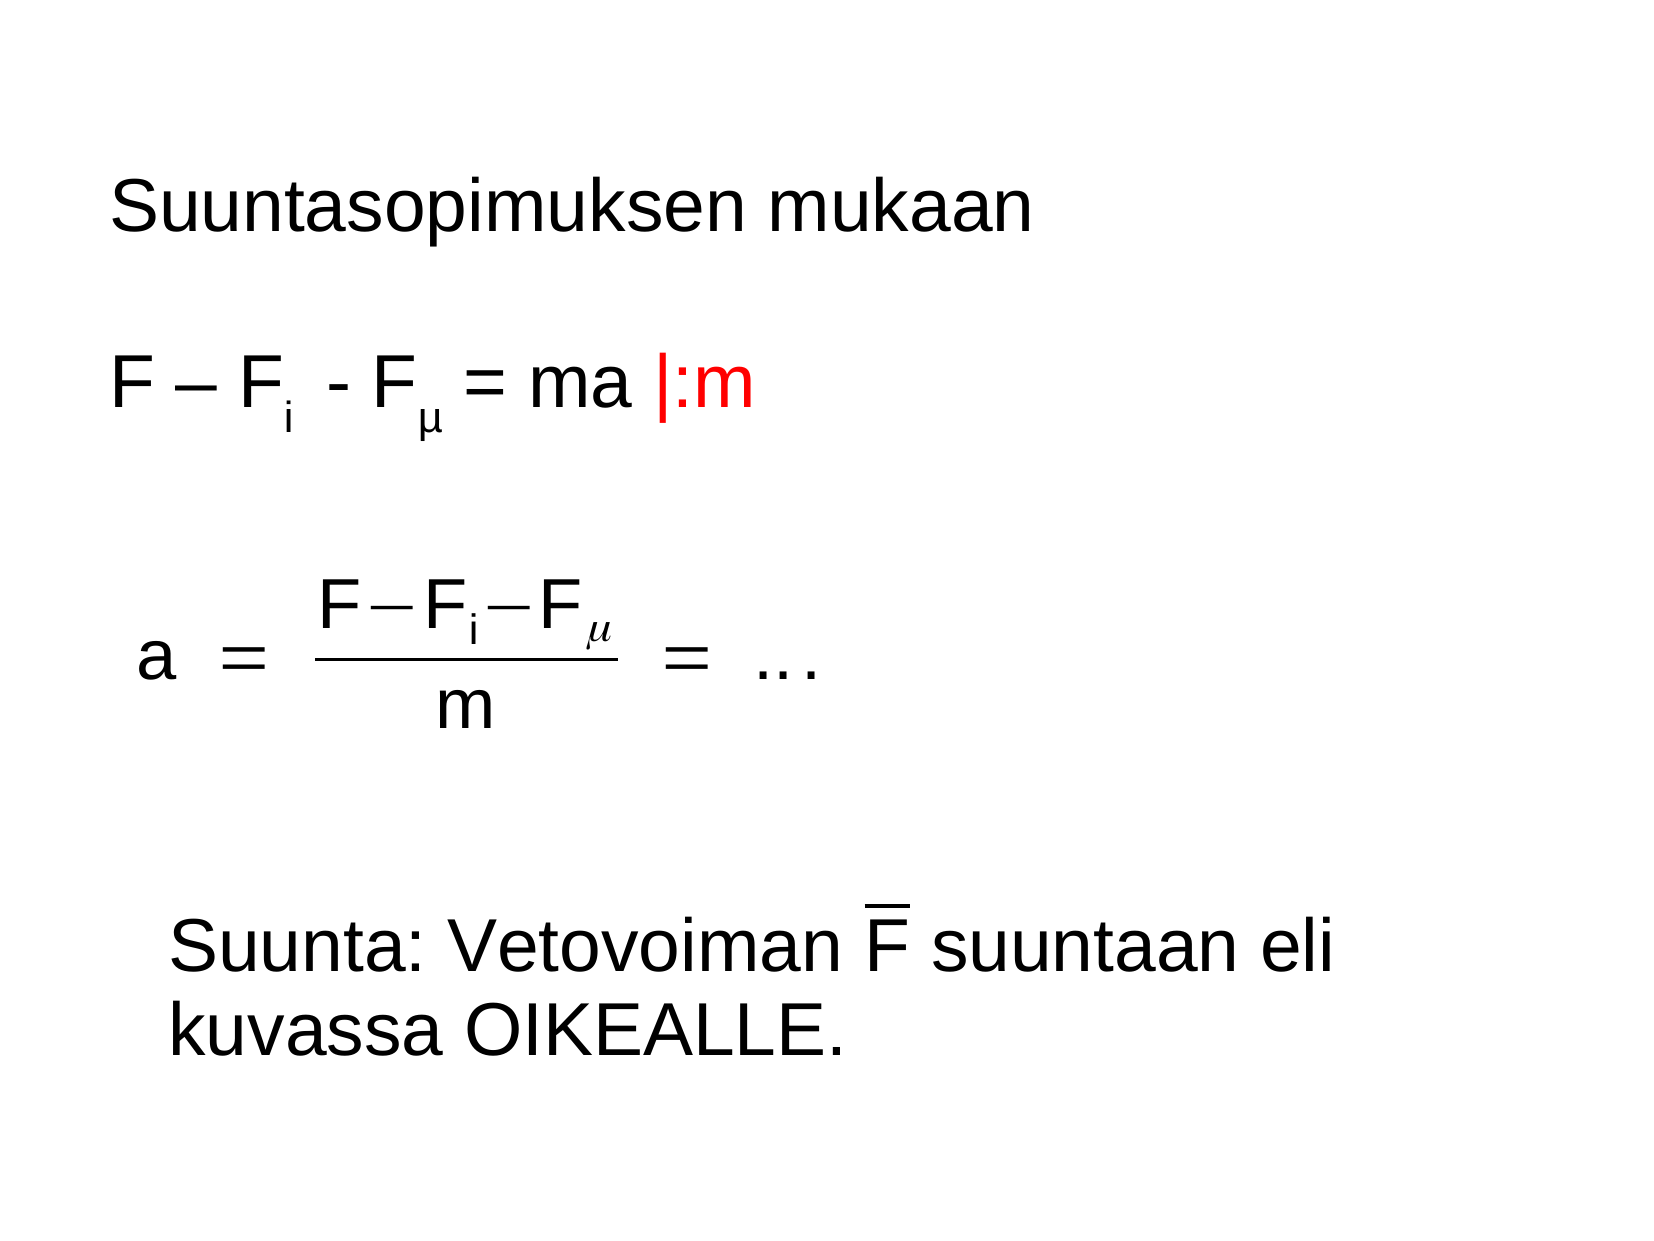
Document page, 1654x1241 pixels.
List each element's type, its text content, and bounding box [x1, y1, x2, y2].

text_box Suunta: Vetovoiman F suuntaan eli kuvassa OIKEALLE. [153, 897, 1360, 1080]
text_box Suuntasopimuksen mukaan F – Fi - Fµ = ma |:m [94, 152, 1184, 438]
chart [129, 563, 828, 745]
